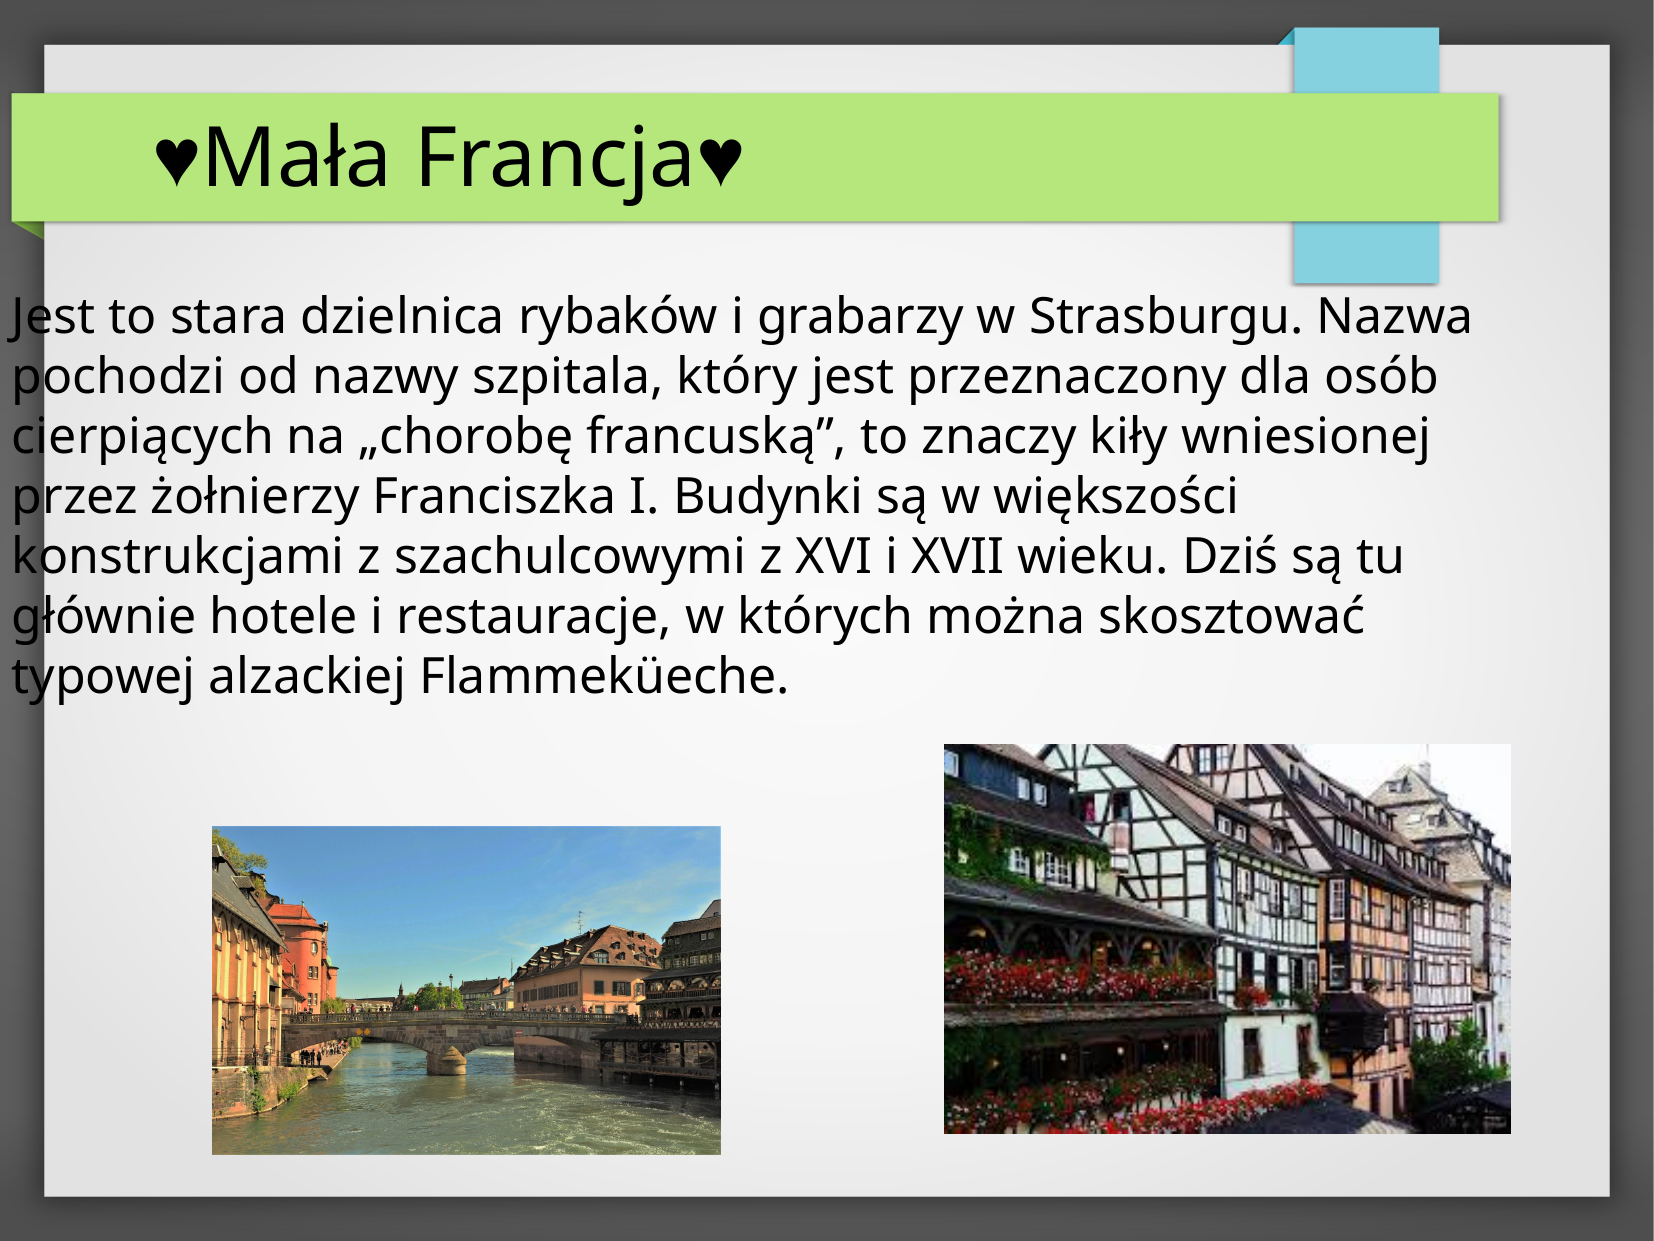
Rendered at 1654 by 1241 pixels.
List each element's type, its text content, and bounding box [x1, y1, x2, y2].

title ♥Mała Francja♥ [82, 81, 1264, 227]
picture [944, 744, 1511, 1134]
picture [212, 826, 721, 1155]
list Jest to stara dzielnica rybaków i grabarzy w Strasburgu. Nazwa pochodzi od nazwy szpitala, który jest przeznaczony dla osób cierpiących na „chorobę francuską”, to znaczy kiły wniesionej przez żołnierzy Franciszka I. Budynki są w większości konstrukcjami z szachulcowymi z XVI i XVII wieku. Dziś są tu głównie hotele i restauracje, w których można skosztować typowej alzackiej Flammeküeche. [11, 283, 1501, 1003]
